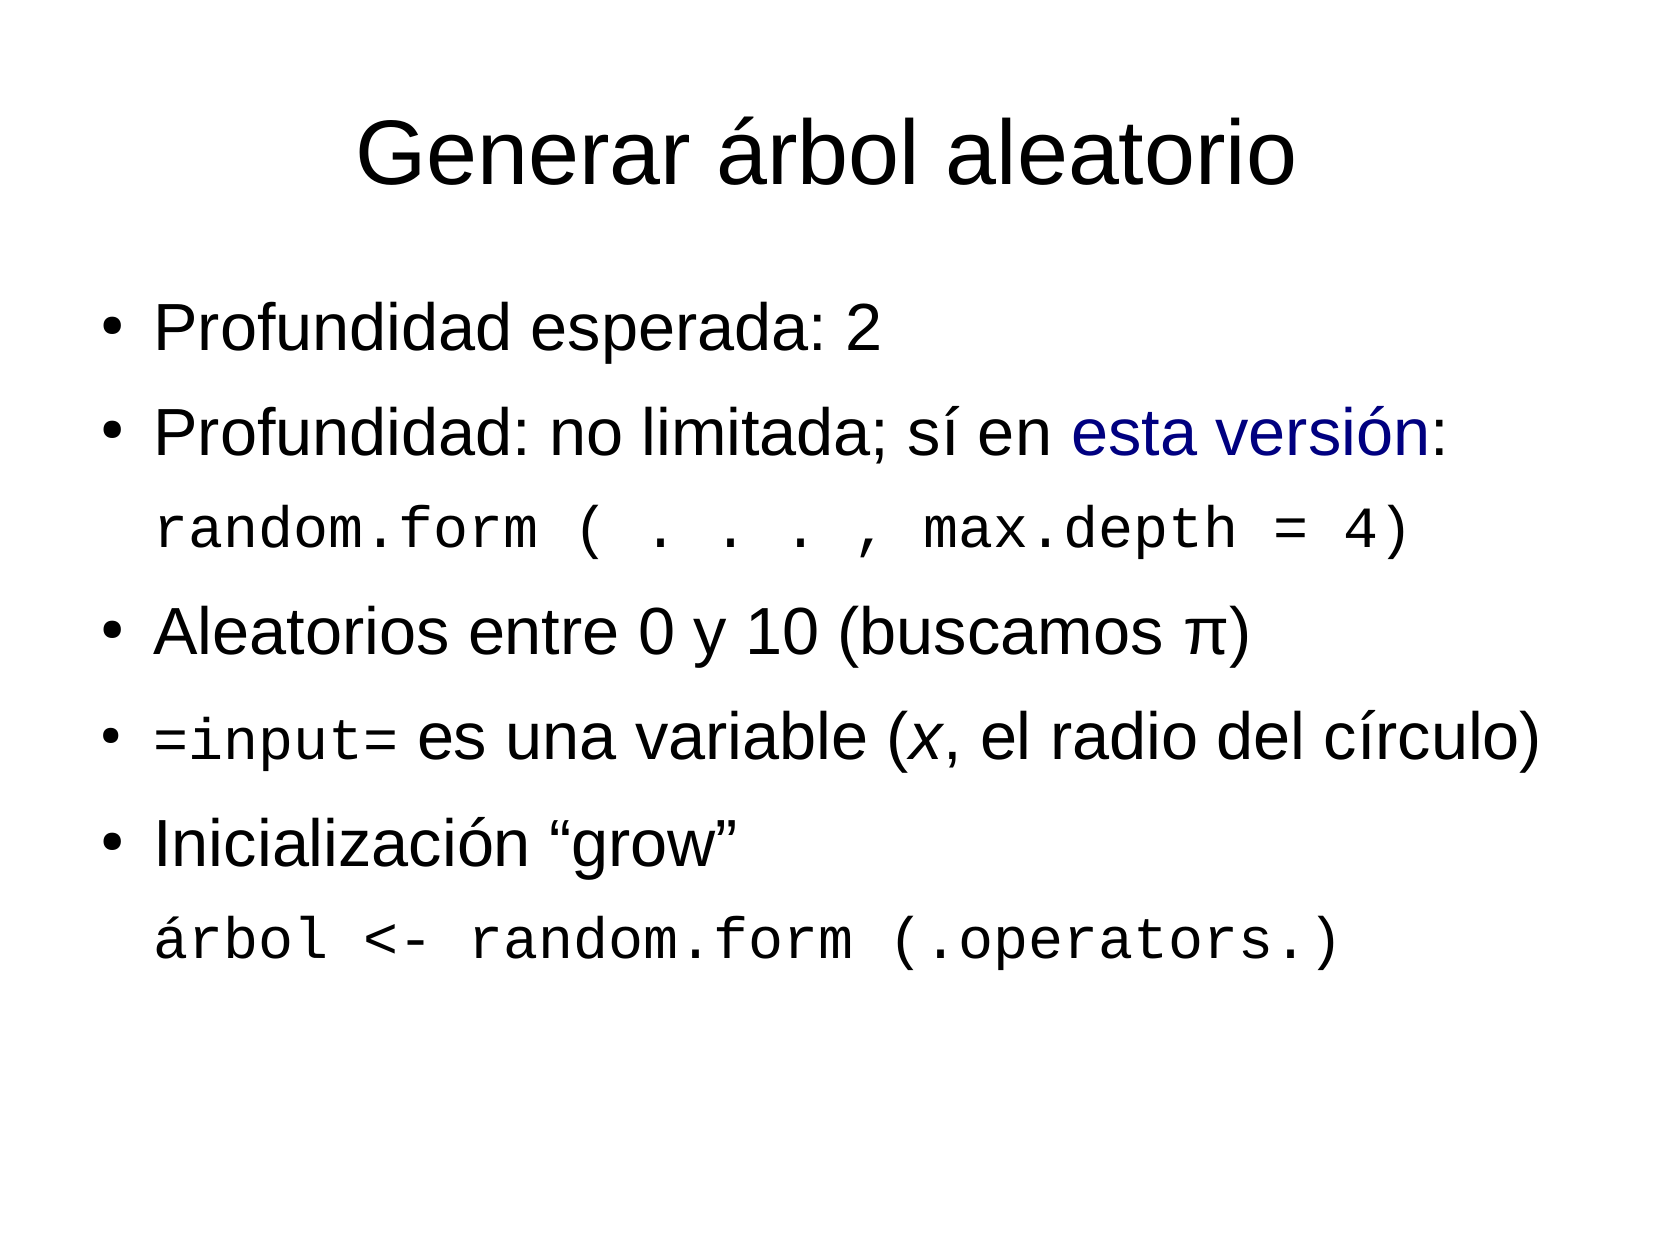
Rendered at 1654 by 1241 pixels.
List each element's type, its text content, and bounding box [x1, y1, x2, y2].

list Profundidad esperada: 2 Profundidad: no limitada; sí en esta versión: random.form ( . . . , max.depth = 4) Aleatorios entre 0 y 10 (buscamos π) =input= es una variable (x, el radio del círculo) Inicialización “grow” árbol <- random.form (.operators.) [82, 290, 1571, 1182]
title Generar árbol aleatorio [82, 49, 1571, 257]
